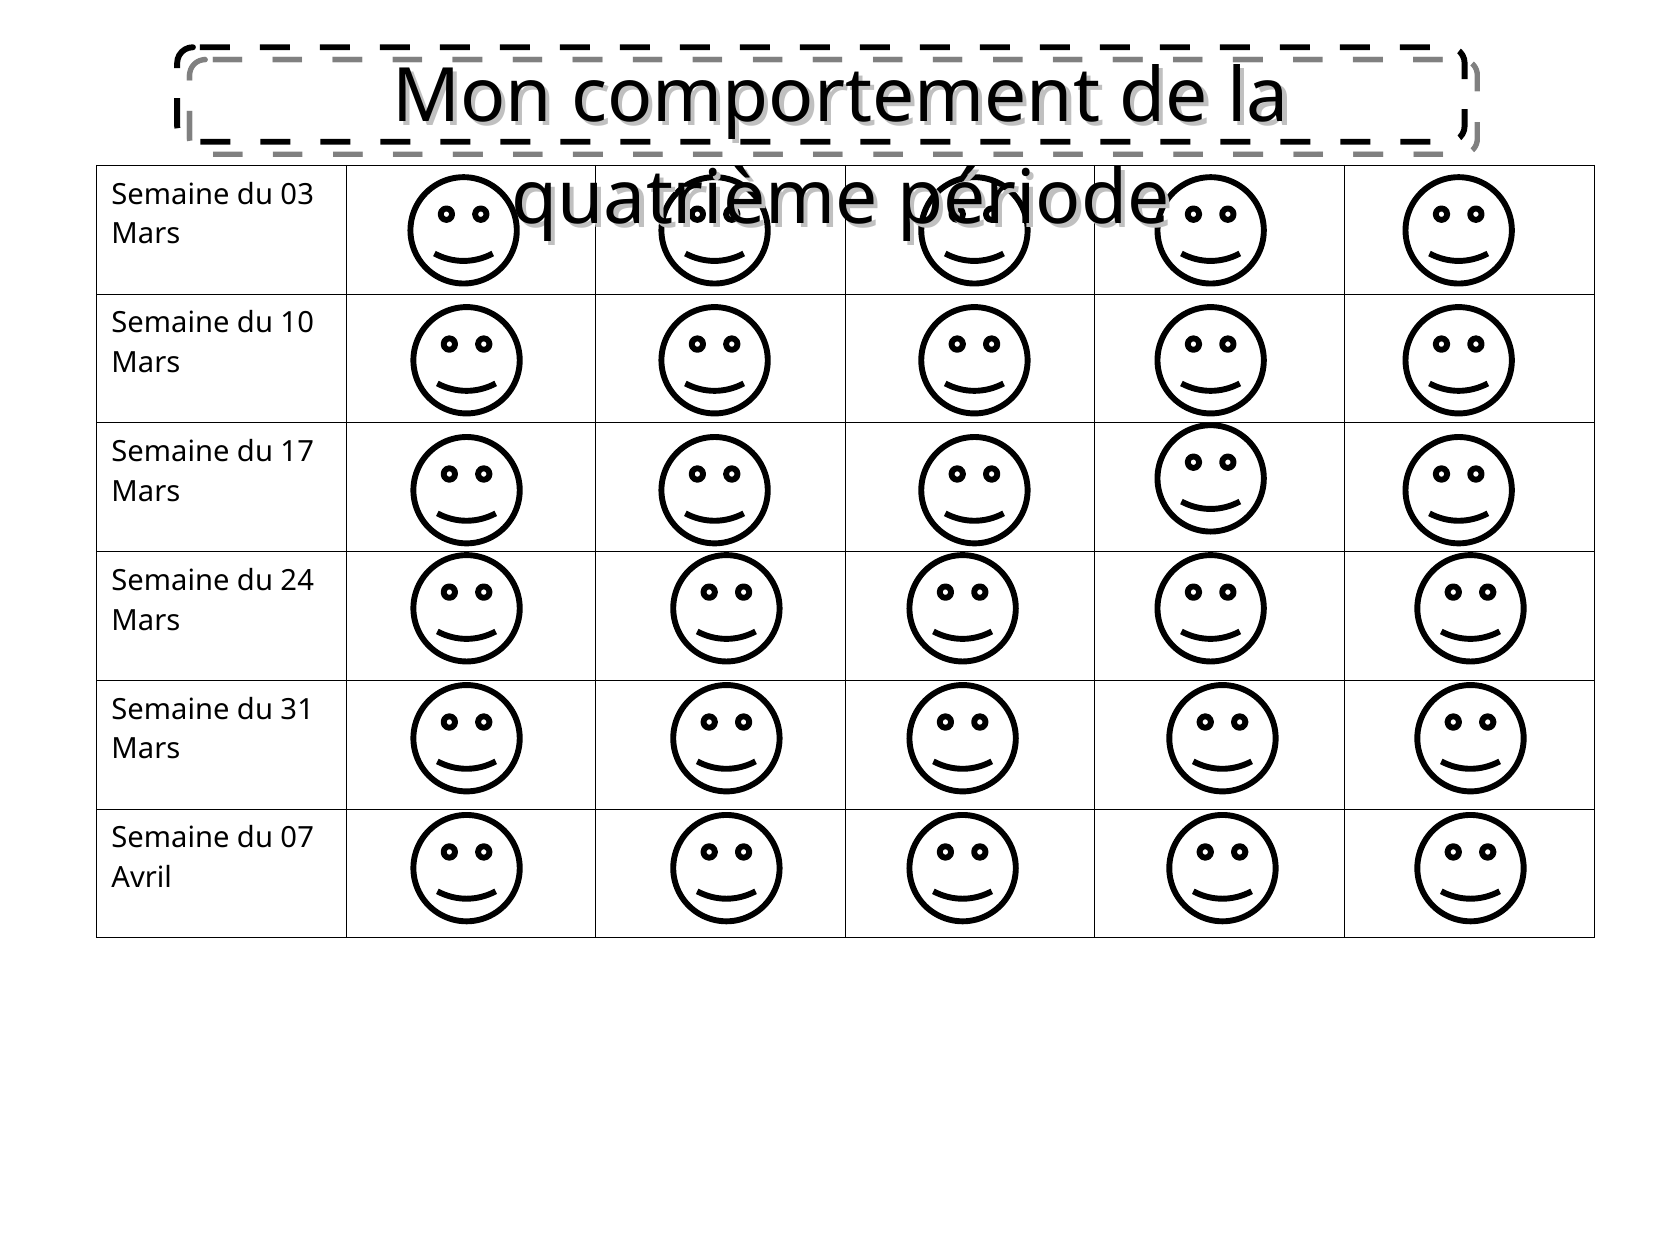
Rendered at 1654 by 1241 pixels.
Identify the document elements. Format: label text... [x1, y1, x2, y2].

table_cell [1095, 810, 1344, 937]
table_cell [677, 559, 776, 658]
table_cell [846, 681, 1094, 809]
table_cell [596, 295, 845, 422]
table_cell [347, 295, 595, 422]
table_header [965, 208, 984, 221]
table_cell [1345, 423, 1594, 551]
table_header [596, 166, 845, 294]
table_cell [347, 552, 595, 680]
table_header Semaine du 03 Mars [97, 166, 346, 294]
table_cell [596, 423, 845, 551]
table_cell [1095, 295, 1344, 422]
table_header [968, 181, 991, 207]
table_header [914, 192, 930, 218]
table_cell [347, 810, 595, 937]
table_cell [596, 552, 845, 680]
table_cell [596, 810, 845, 937]
table_cell [1161, 559, 1260, 658]
table_header [1345, 166, 1594, 294]
table_cell [1345, 810, 1594, 937]
table_cell [1095, 423, 1344, 551]
table_header [1095, 166, 1344, 294]
table_header [925, 185, 1024, 280]
table_cell [347, 681, 595, 809]
table_header [851, 191, 867, 199]
table_cell [596, 681, 845, 809]
table_cell Semaine du 07 Avril [97, 810, 346, 937]
table_header [846, 166, 1094, 294]
table_cell [1095, 681, 1344, 809]
table_cell Semaine du 17 Mars [97, 423, 346, 551]
table_cell [1345, 295, 1594, 422]
table_cell [1421, 559, 1520, 658]
text_box Mon comportement de la quatrième période [220, 33, 1461, 151]
table_cell [1345, 681, 1594, 809]
table_cell [846, 295, 1094, 422]
table_cell Semaine du 10 Mars [97, 295, 346, 422]
table_cell [846, 810, 1094, 937]
table_header [959, 191, 975, 199]
table_cell [347, 423, 595, 551]
table_cell [1161, 429, 1260, 528]
table_cell [1345, 552, 1594, 680]
table_cell [417, 559, 516, 658]
table_cell [846, 552, 1094, 680]
table_header [1096, 192, 1114, 218]
table_cell [913, 559, 1012, 658]
table_cell [1095, 552, 1344, 680]
table_header [347, 166, 595, 294]
table_cell Semaine du 24 Mars [97, 552, 346, 680]
table_cell Semaine du 31 Mars [97, 681, 346, 809]
table_header [1095, 166, 1115, 188]
table_cell [846, 423, 1094, 551]
